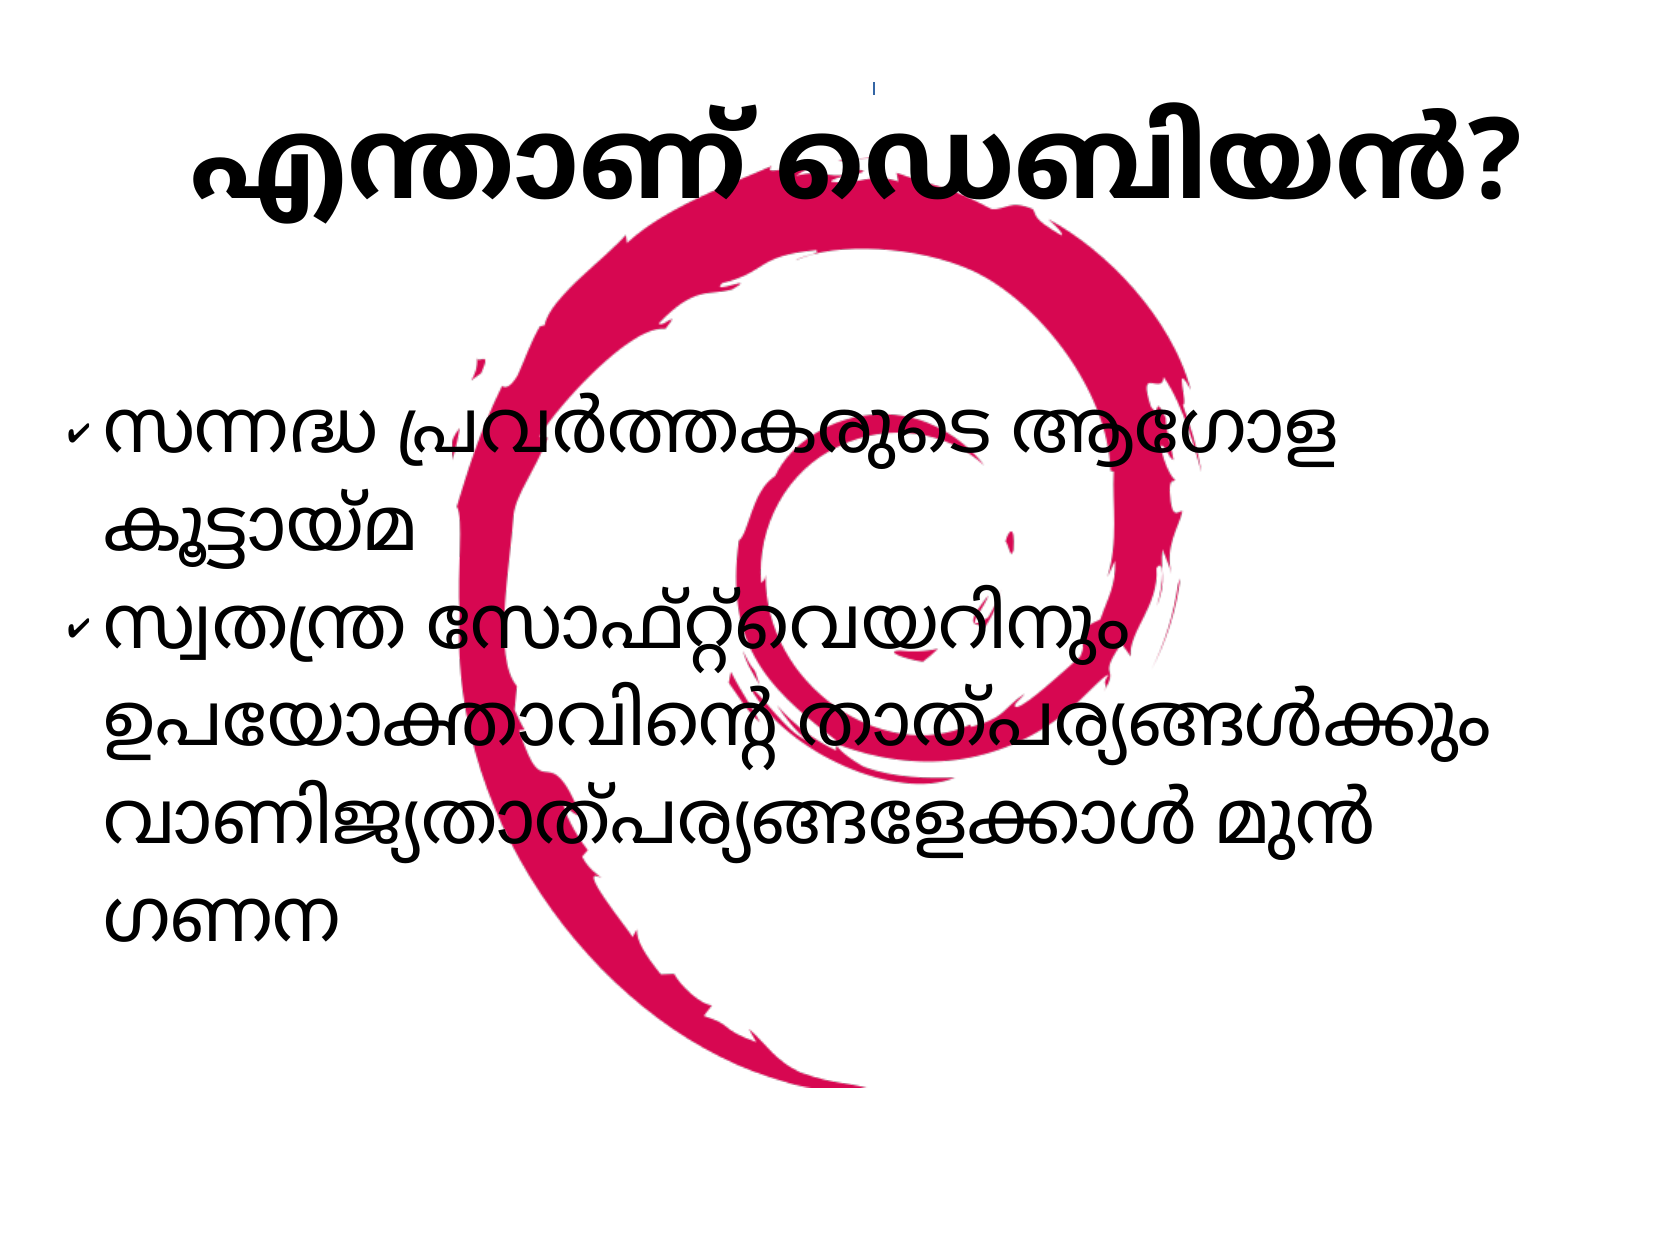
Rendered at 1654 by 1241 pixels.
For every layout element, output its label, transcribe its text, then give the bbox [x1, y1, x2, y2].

text_box എന്താണ് ഡെബിയന്‍? [118, 70, 1595, 367]
picture [0, 157, 1654, 1088]
text_box സന്നദ്ധ പ്രവര്‍ത്തകരുടെ ആഗോള കൂട്ടായ്മ സ്വതന്ത്ര സോഫ്റ്റ്‌വെയറിനും ഉപയോക്താവിന്റെ താത്പര്യങ്ങള്‍ക്കും വാണിജ്യതാത്പര്യങ്ങളേക്കാള്‍ മുന്‍ഗണന [53, 378, 1595, 756]
